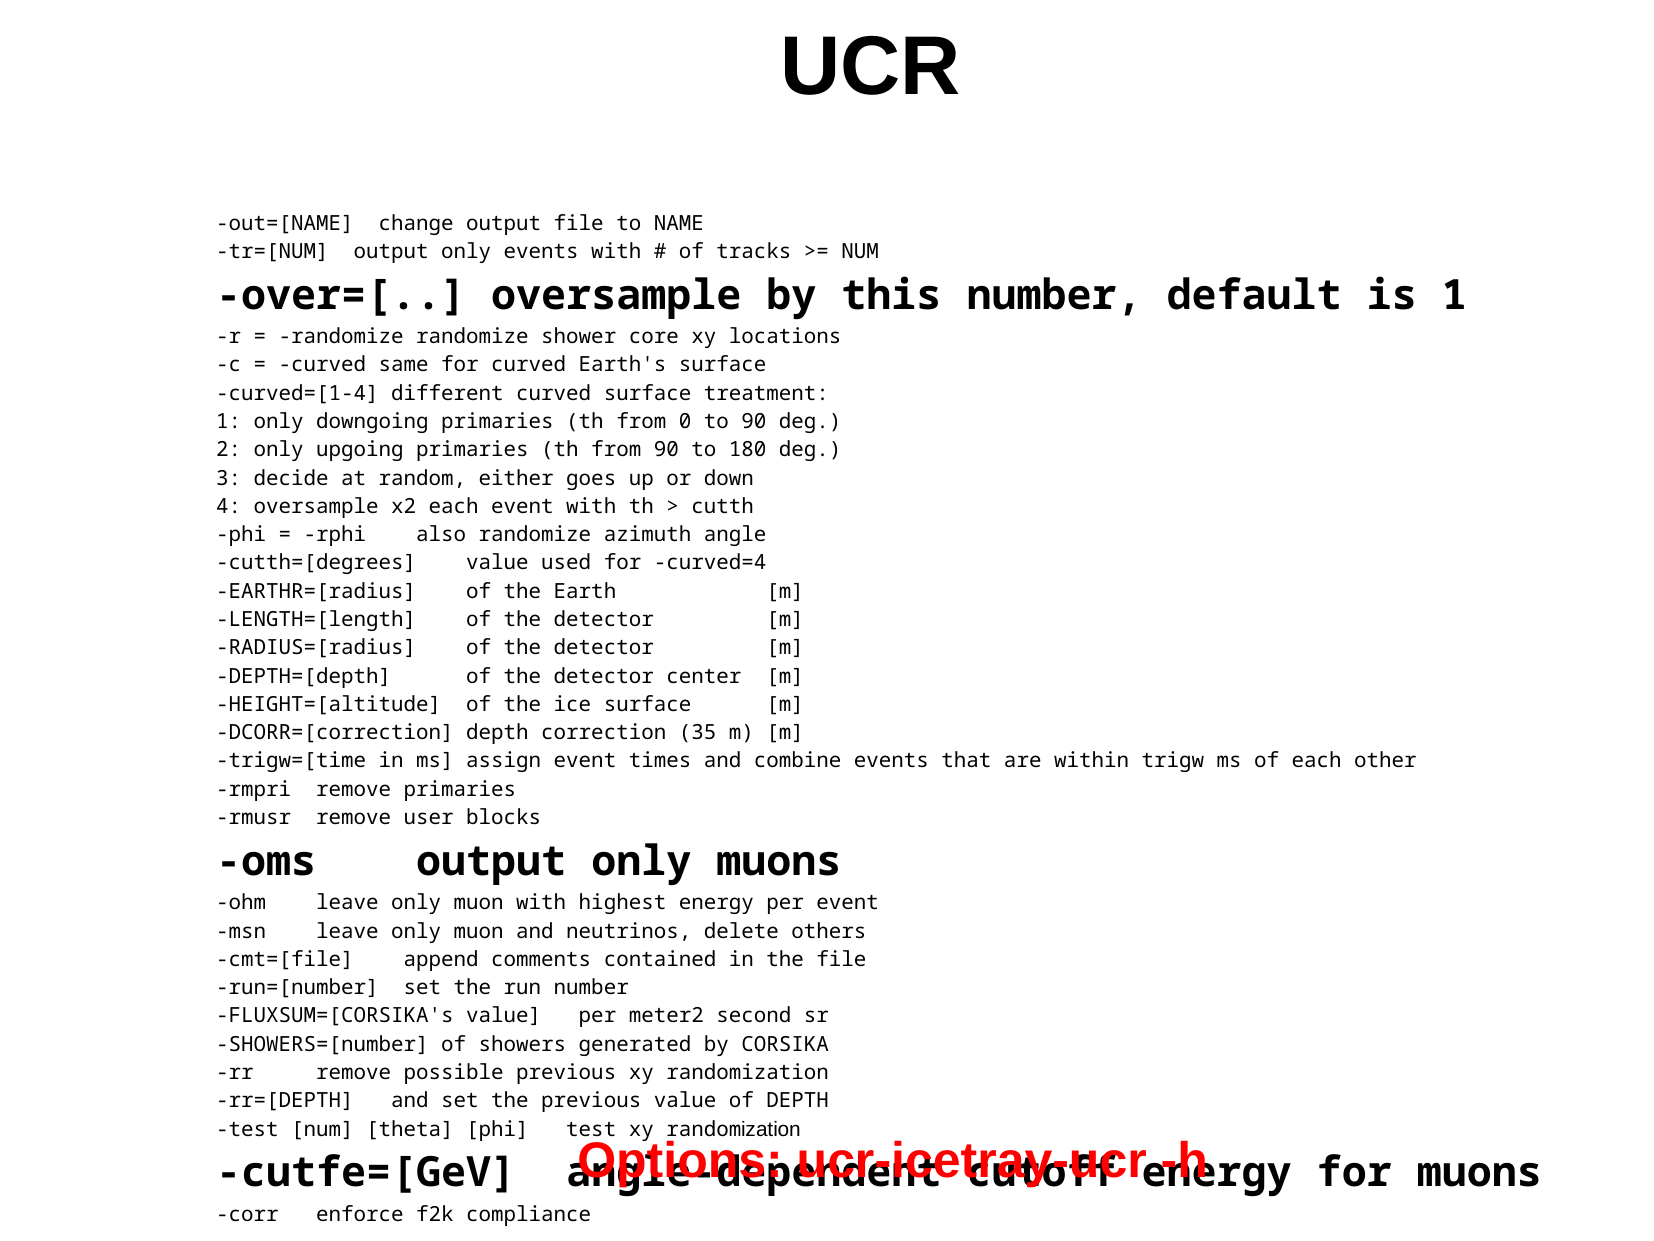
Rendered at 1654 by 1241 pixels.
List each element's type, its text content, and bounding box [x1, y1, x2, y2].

text_box UCR [765, 11, 976, 153]
text_box -out=[NAME] change output file to NAME -tr=[NUM] output only events with # of tracks >= NUM -over=[..] oversample by this number, default is 1 -r = -randomize randomize shower core xy locations -c = -curved same for curved Earth's surface -curved=[1-4] different curved surface treatment: 1: only downgoing primaries (th from 0 to 90 deg.) 2: only upgoing primaries (th from 90 to 180 deg.) 3: decide at random, either goes up or down 4: oversample x2 each event with th > cutth -phi = -rphi also randomize azimuth angle -cutth=[degrees] value used for -curved=4 -EARTHR=[radius] of the Earth [m] -LENGTH=[length] of the detector [m] -RADIUS=[radius] of the detector [m] -DEPTH=[depth] of the detector center [m] -HEIGHT=[altitude] of the ice surface [m] -DCORR=[correction] depth correction (35 m) [m] -trigw=[time in ms] assign event times and combine events that are within trigw ms of each other -rmpri remove primaries -rmusr remove user blocks -oms output only muons -ohm leave only muon with highest energy per event -msn leave only muon and neutrinos, delete others -cmt=[file] append comments contained in the file -run=[number] set the run number -FLUXSUM=[CORSIKA's value] per meter2 second sr -SHOWERS=[number] of showers generated by CORSIKA -rr remove possible previous xy randomization -rr=[DEPTH] and set the previous value of DEPTH -test [num] [theta] [phi] test xy randomization -cutfe=[GeV] angle-dependent cutoff energy for muons -corr enforce f2k compliance [201, 200, 1557, 1134]
text_box Options: ucr-icetray-ucr -h [562, 1125, 1222, 1216]
